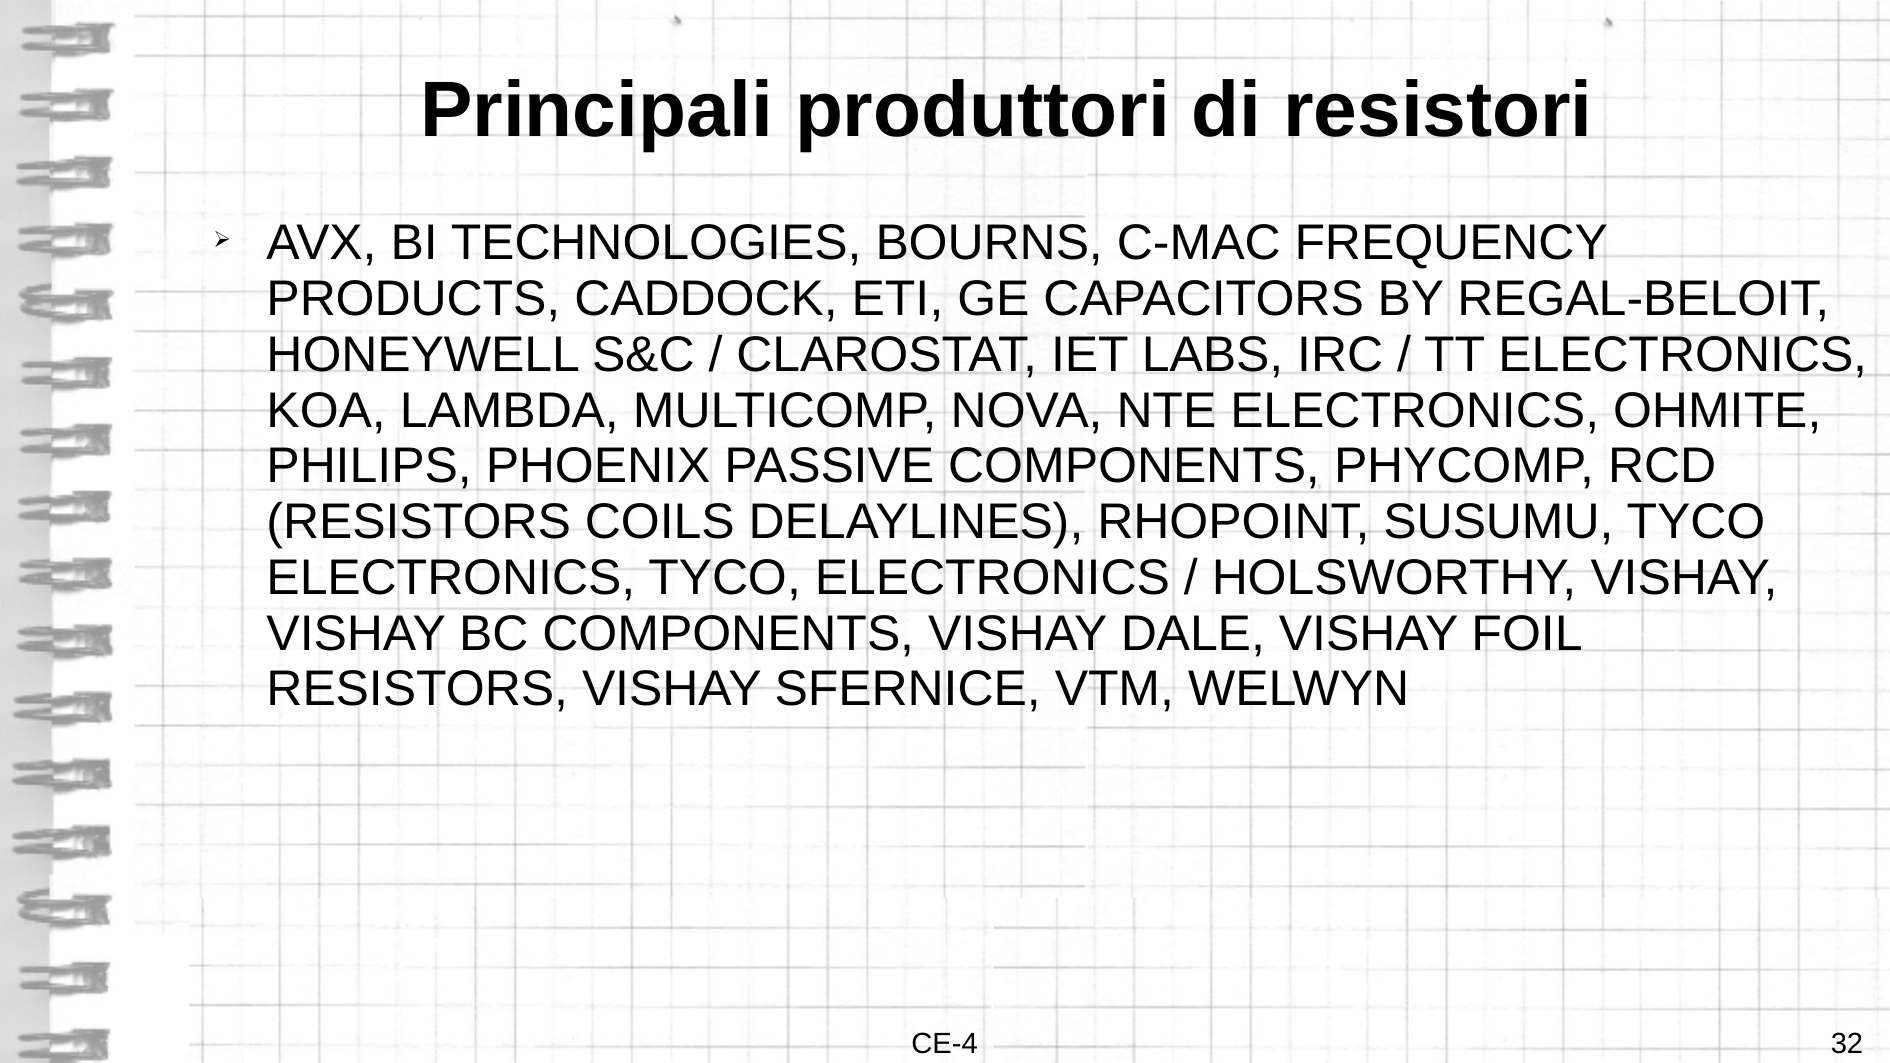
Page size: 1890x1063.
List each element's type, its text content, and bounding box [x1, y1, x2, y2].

picture [0, 0, 1890, 1063]
list AVX, BI TECHNOLOGIES, BOURNS, C-MAC FREQUENCY PRODUCTS, CADDOCK, ETI, GE CAPACITORS BY REGAL-BELOIT, HONEYWELL S&C / CLAROSTAT, IET LABS, IRC / TT ELECTRONICS, KOA, LAMBDA, MULTICOMP, NOVA, NTE ELECTRONICS, OHMITE, PHILIPS, PHOENIX PASSIVE COMPONENTS, PHYCOMP, RCD (RESISTORS COILS DELAYLINES), RHOPOINT, SUSUMU, TYCO ELECTRONICS, TYCO, ELECTRONICS / HOLSWORTHY, VISHAY, VISHAY BC COMPONENTS, VISHAY DALE, VISHAY FOIL RESISTORS, VISHAY SFERNICE, VTM, WELWYN [124, 214, 1890, 832]
title Principali produttori di resistori [124, 20, 1890, 198]
